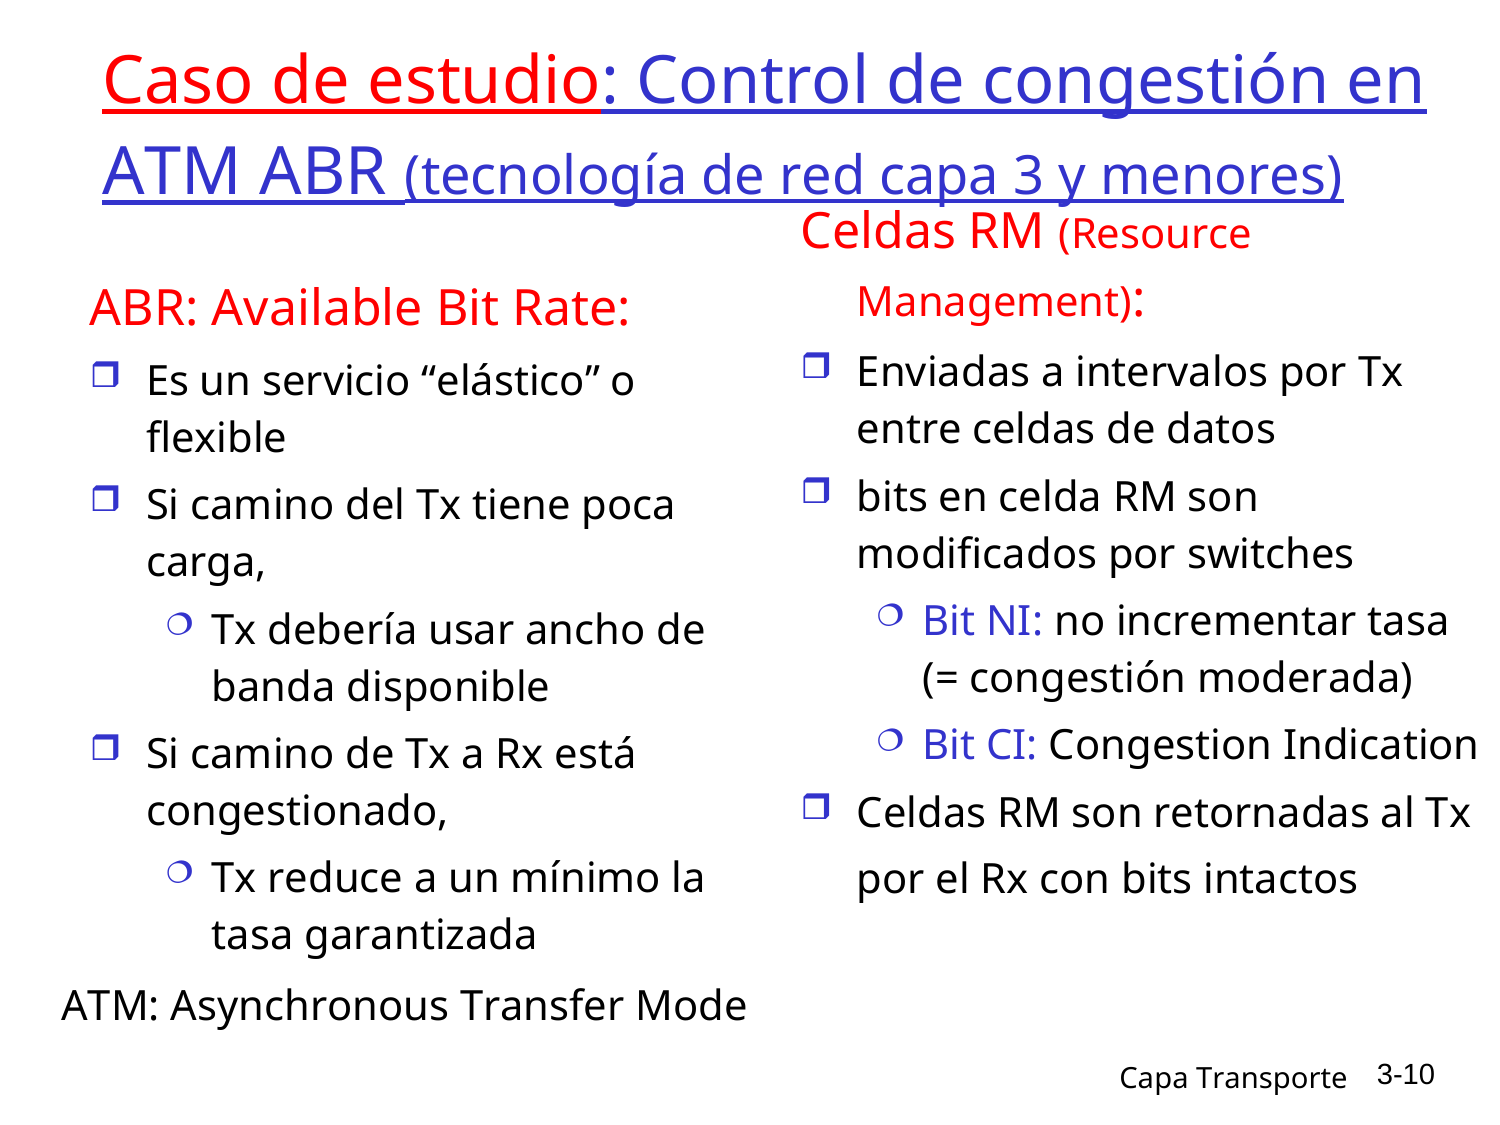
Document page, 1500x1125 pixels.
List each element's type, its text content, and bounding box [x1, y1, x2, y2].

list Celdas RM (Resource Management): Enviadas a intervalos por Tx entre celdas de datos bits en celda RM son modificados por switches Bit NI: no incrementar tasa (= congestión moderada) Bit CI: Congestion Indication Celdas RM son retornadas al Tx por el Rx con bits intactos [785, 187, 1500, 1028]
text_box ATM: Asynchronous Transfer Mode [46, 968, 763, 1041]
title Caso de estudio: Control de congestión en ATM ABR (tecnología de red capa 3 y menores) [87, 6, 1463, 241]
list ABR: Available Bit Rate: Es un servicio “elástico” o flexible Si camino del Tx tiene poca carga, Tx debería usar ancho de banda disponible Si camino de Tx a Rx está congestionado, Tx reduce a un mínimo la tasa garantizada [75, 264, 753, 968]
